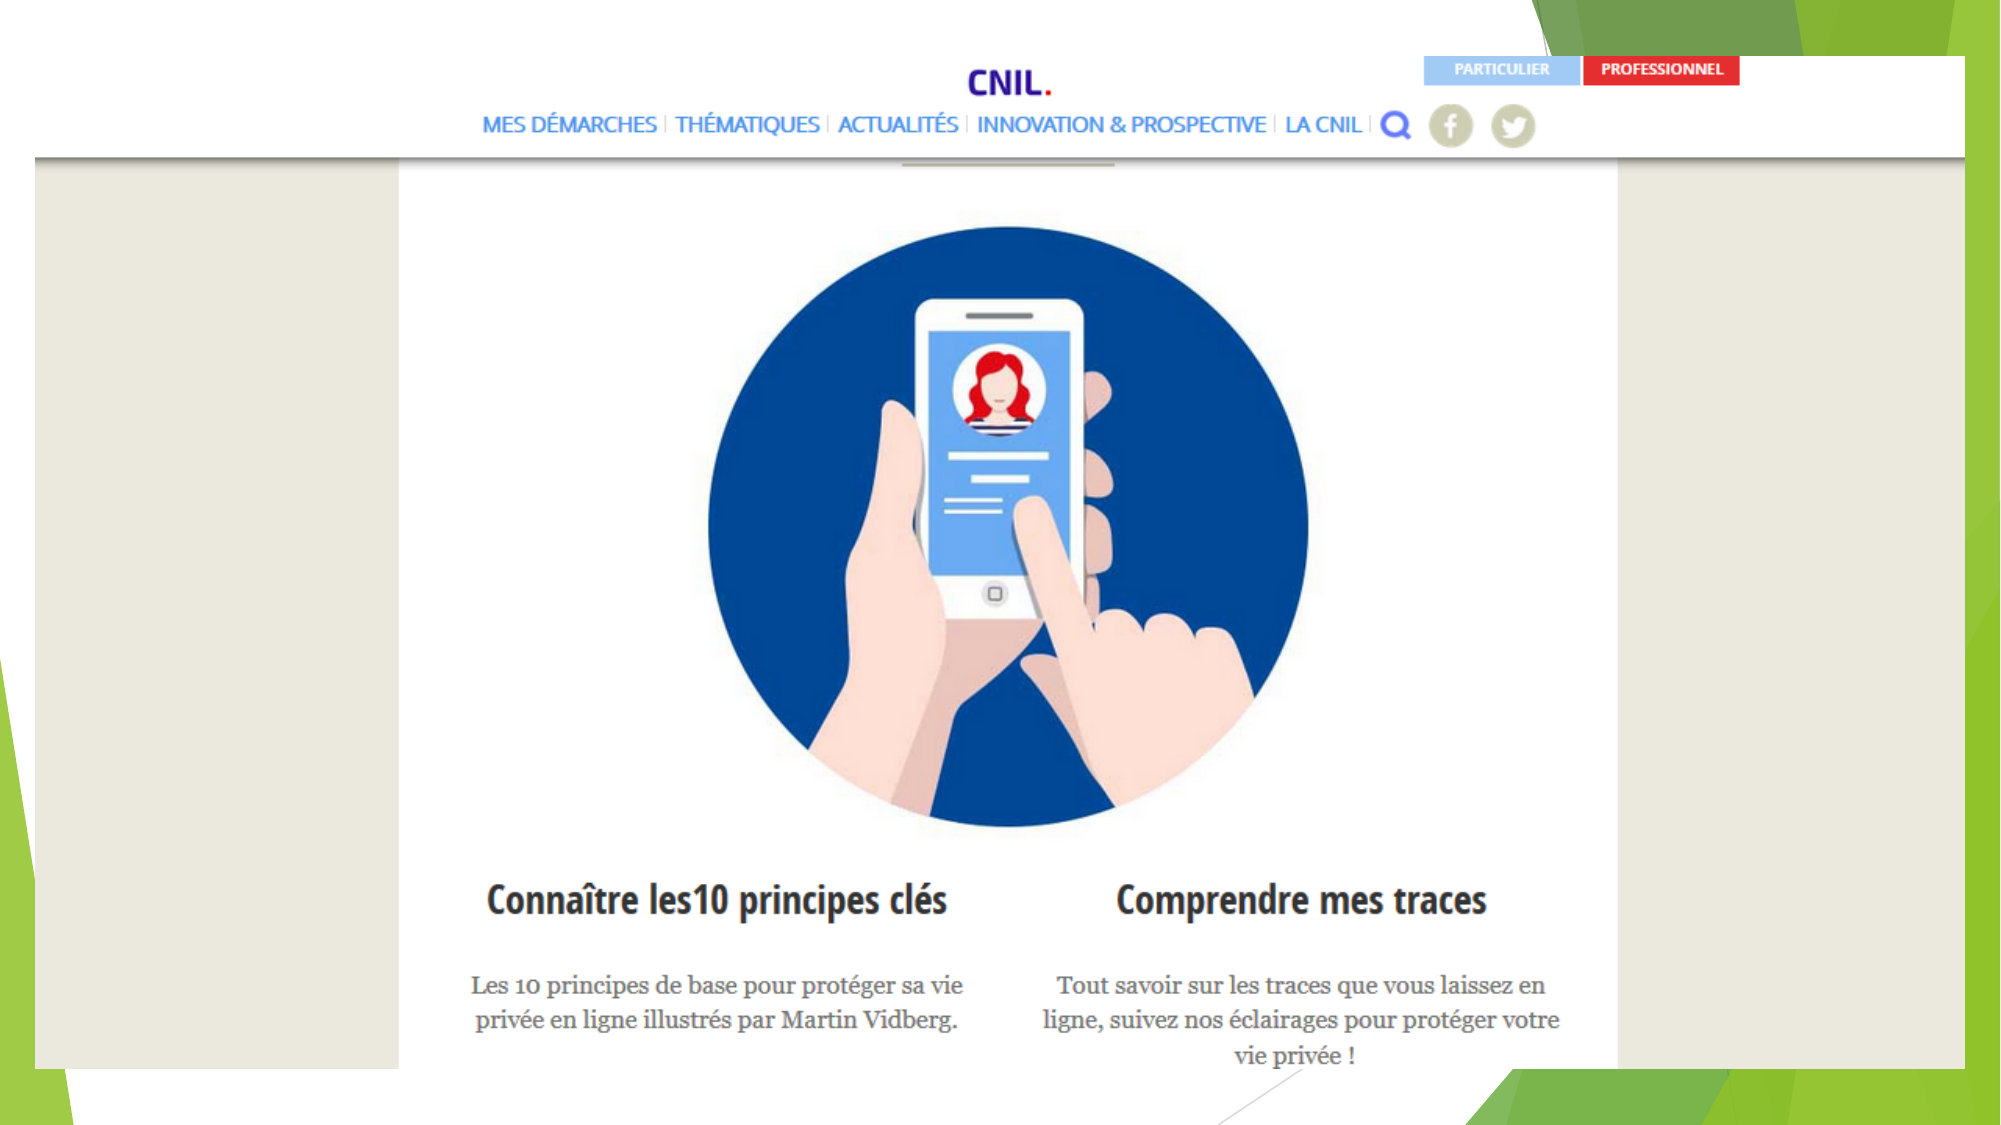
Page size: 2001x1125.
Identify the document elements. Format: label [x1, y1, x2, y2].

picture [35, 56, 1965, 1069]
